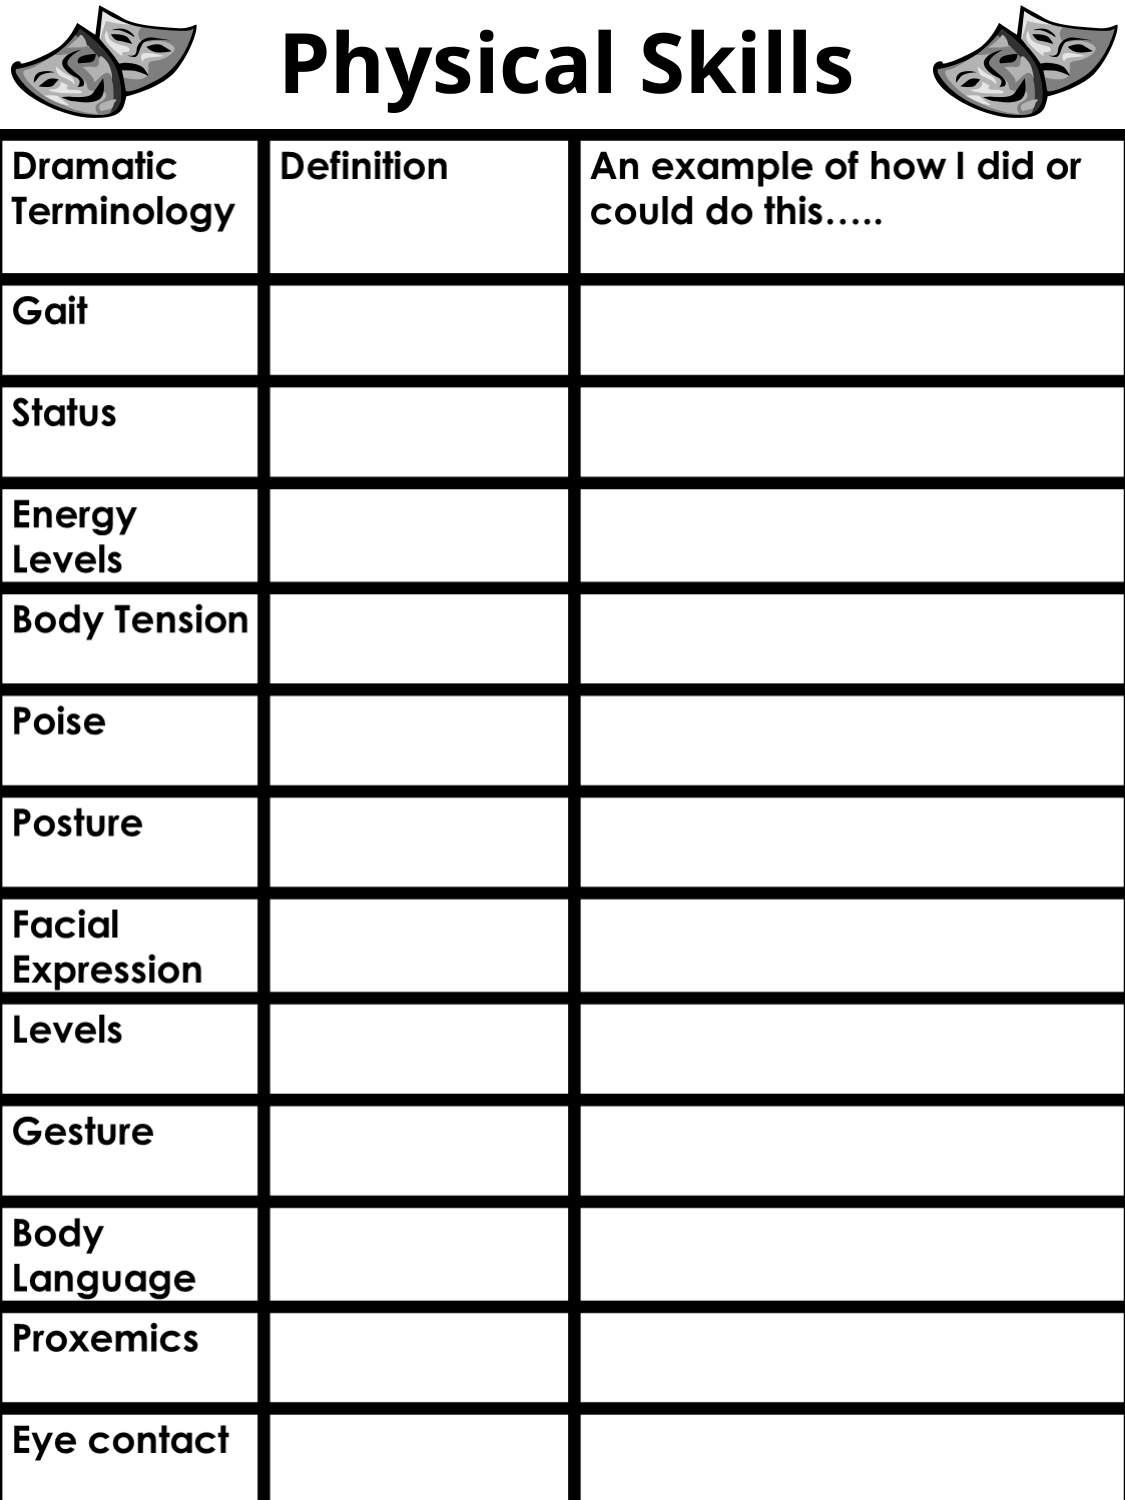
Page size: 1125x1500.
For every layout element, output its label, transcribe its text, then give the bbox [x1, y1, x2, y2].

picture [0, 129, 1125, 1500]
text_box Physical Skills [4, 3, 1125, 120]
picture [933, 5, 1118, 118]
picture [11, 5, 197, 118]
